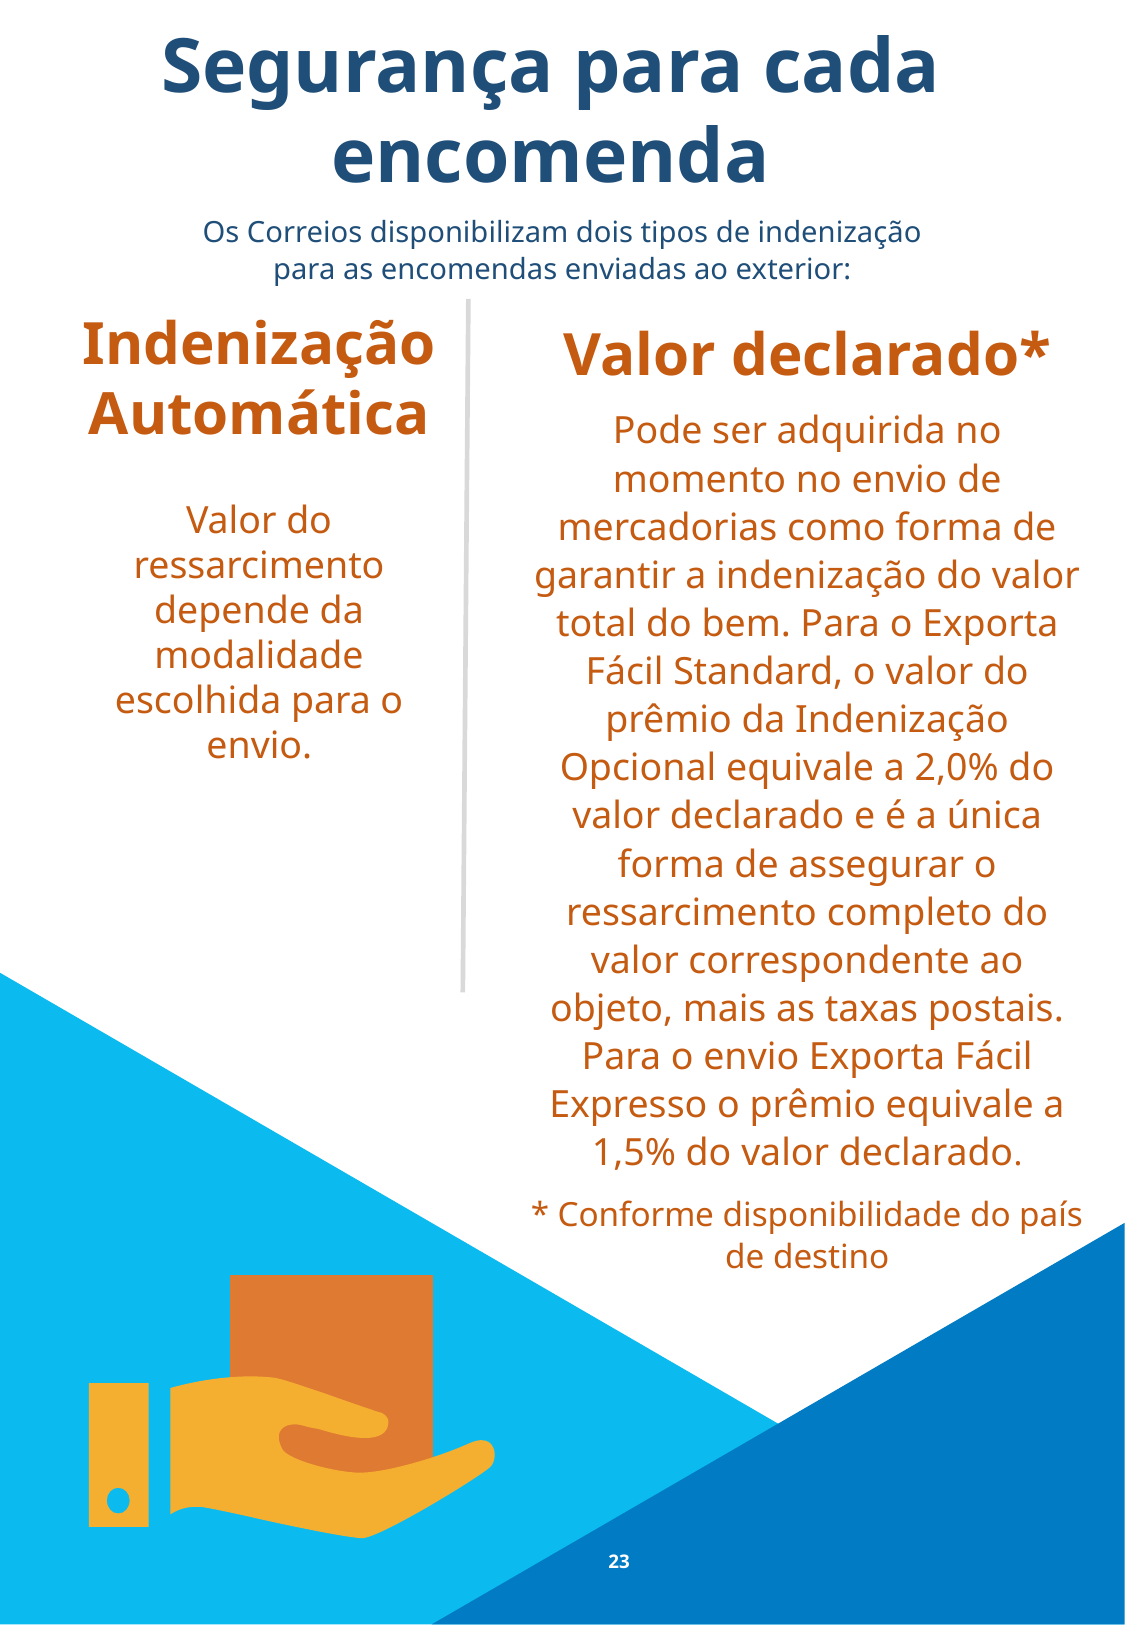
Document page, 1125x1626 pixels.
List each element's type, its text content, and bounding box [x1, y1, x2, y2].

text_box Segurança para cada encomenda [28, 10, 1073, 205]
picture [89, 1384, 148, 1526]
text_box Valor declarado* Pode ser adquirida no momento no envio de mercadorias como forma de garantir a indenização do valor total do bem. Para o Exporta Fácil Standard, o valor do prêmio da Indenização Opcional equivale a 2,0% do valor declarado e é a única forma de assegurar o ressarcimento completo do valor correspondente ao objeto, mais as taxas postais. Para o envio Exporta Fácil Expresso o prêmio equivale a 1,5% do valor declarado. * Conforme disponibilidade do país de destino [511, 304, 1104, 972]
picture [2, 972, 1125, 1625]
text_box Indenização Automática Valor do ressarcimento depende da modalidade escolhida para o envio. [56, 299, 463, 774]
text_box Os Correios disponibilizam dois tipos de indenização para as encomendas enviadas ao exterior: [181, 203, 944, 293]
picture [171, 1276, 494, 1538]
text_box <número> [593, 1518, 847, 1606]
